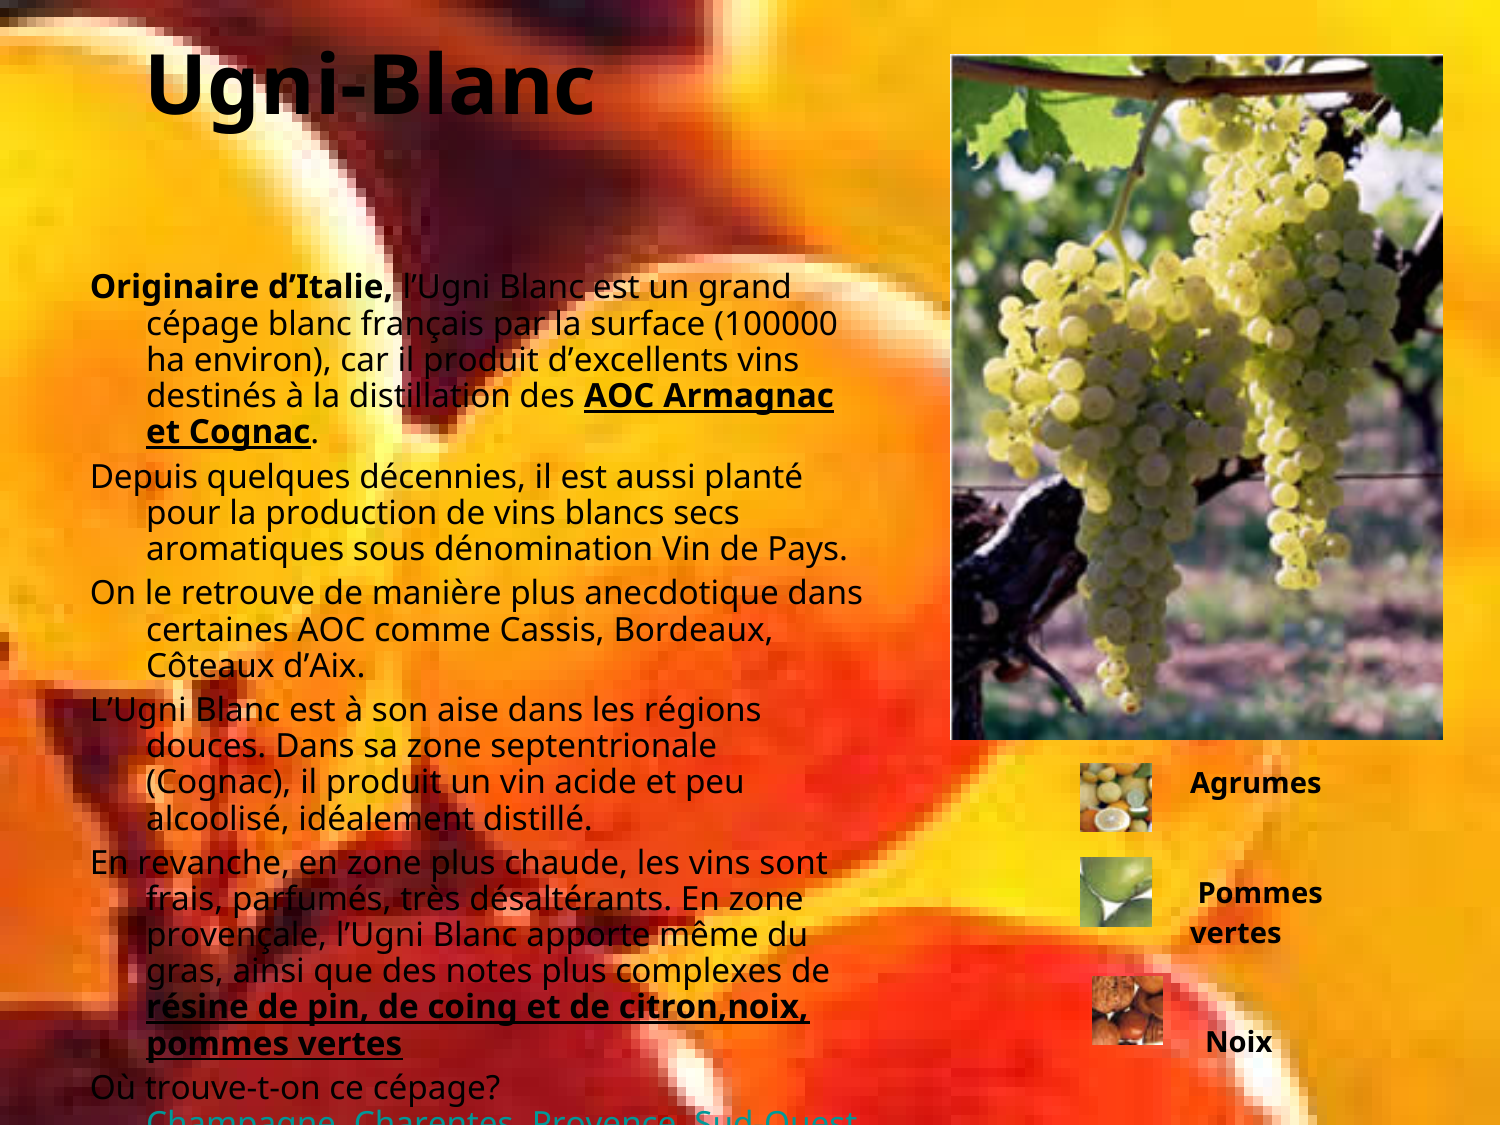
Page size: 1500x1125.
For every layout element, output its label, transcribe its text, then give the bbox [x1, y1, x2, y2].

text_box Agrumes [1175, 739, 1436, 865]
list Originaire d’Italie, l’Ugni Blanc est un grand cépage blanc français par la surface (100000 ha environ), car il produit d’excellents vins destinés à la distillation des AOC Armagnac et Cognac. Depuis quelques décennies, il est aussi planté pour la production de vins blancs secs aromatiques sous dénomination Vin de Pays. On le retrouve de manière plus anecdotique dans certaines AOC comme Cassis, Bordeaux, Côteaux d’Aix. L’Ugni Blanc est à son aise dans les régions douces. Dans sa zone septentrionale (Cognac), il produit un vin acide et peu alcoolisé, idéalement distillé. En revanche, en zone plus chaude, les vins sont frais, parfumés, très désaltérants. En zone provençale, l’Ugni Blanc apporte même du gras, ainsi que des notes plus complexes de résine de pin, de coing et de citron,noix, pommes vertes Où trouve-t-on ce cépage? Champagne, Charentes, Provence, Sud-Ouest, Vallée du Rhône [75, 262, 880, 1097]
picture [322, 1119, 331, 1124]
picture [0, 0, 1500, 1125]
picture [173, 1119, 182, 1125]
picture [769, 1114, 785, 1125]
picture [738, 1119, 748, 1125]
picture [243, 1119, 253, 1125]
picture [380, 1119, 389, 1125]
picture [570, 1119, 580, 1125]
title Ugni-Blanc [75, 34, 668, 244]
picture [223, 1119, 232, 1125]
picture [607, 1119, 616, 1124]
picture [302, 1119, 311, 1125]
picture [212, 1119, 220, 1125]
picture [281, 1119, 291, 1125]
text_box Noix [1175, 991, 1436, 1093]
picture [537, 1114, 546, 1123]
picture [432, 1119, 441, 1124]
text_box Pommes vertes [1175, 865, 1436, 991]
picture [627, 1119, 636, 1125]
picture [662, 1119, 671, 1124]
picture [815, 1119, 824, 1124]
picture [483, 1119, 492, 1124]
picture [452, 1119, 461, 1125]
